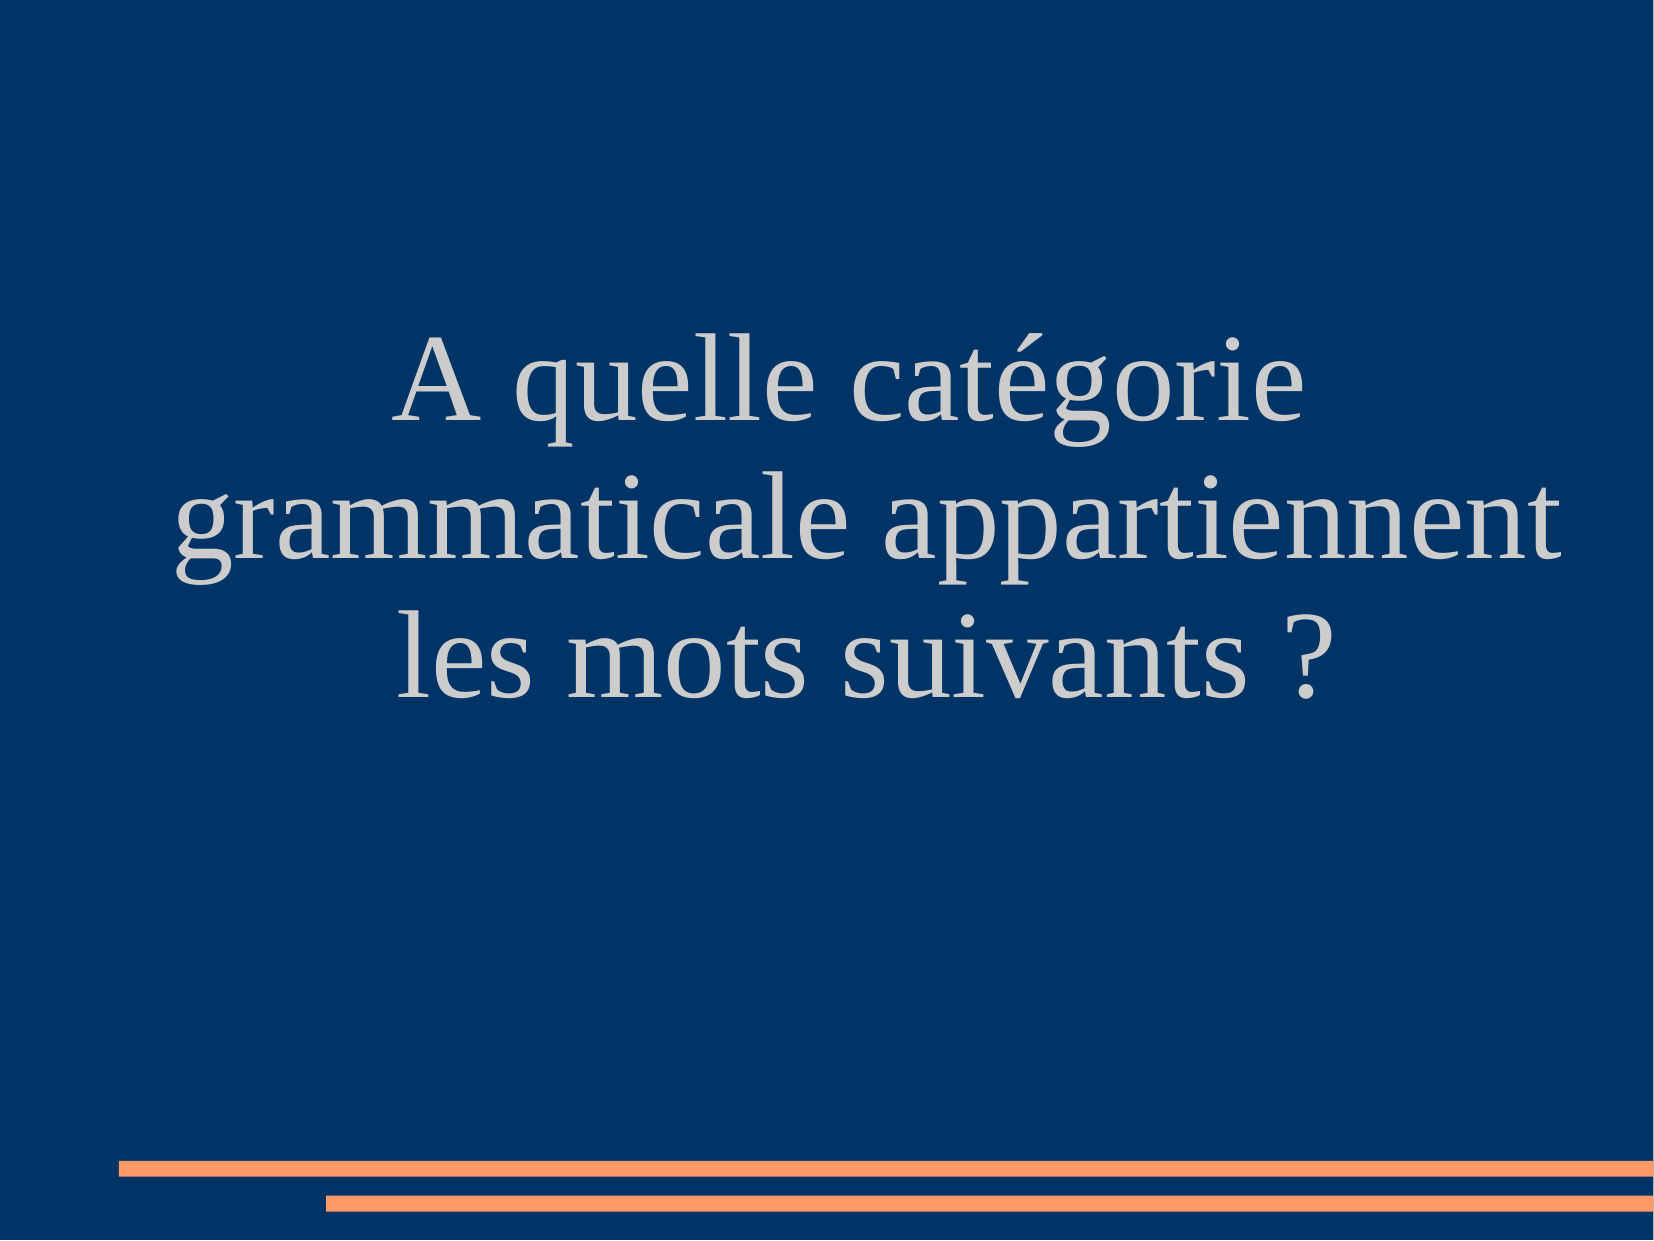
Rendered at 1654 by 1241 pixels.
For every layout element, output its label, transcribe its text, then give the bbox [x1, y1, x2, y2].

subtitle A quelle catégorie grammaticale appartiennent les mots suivants ? [129, 111, 1569, 922]
